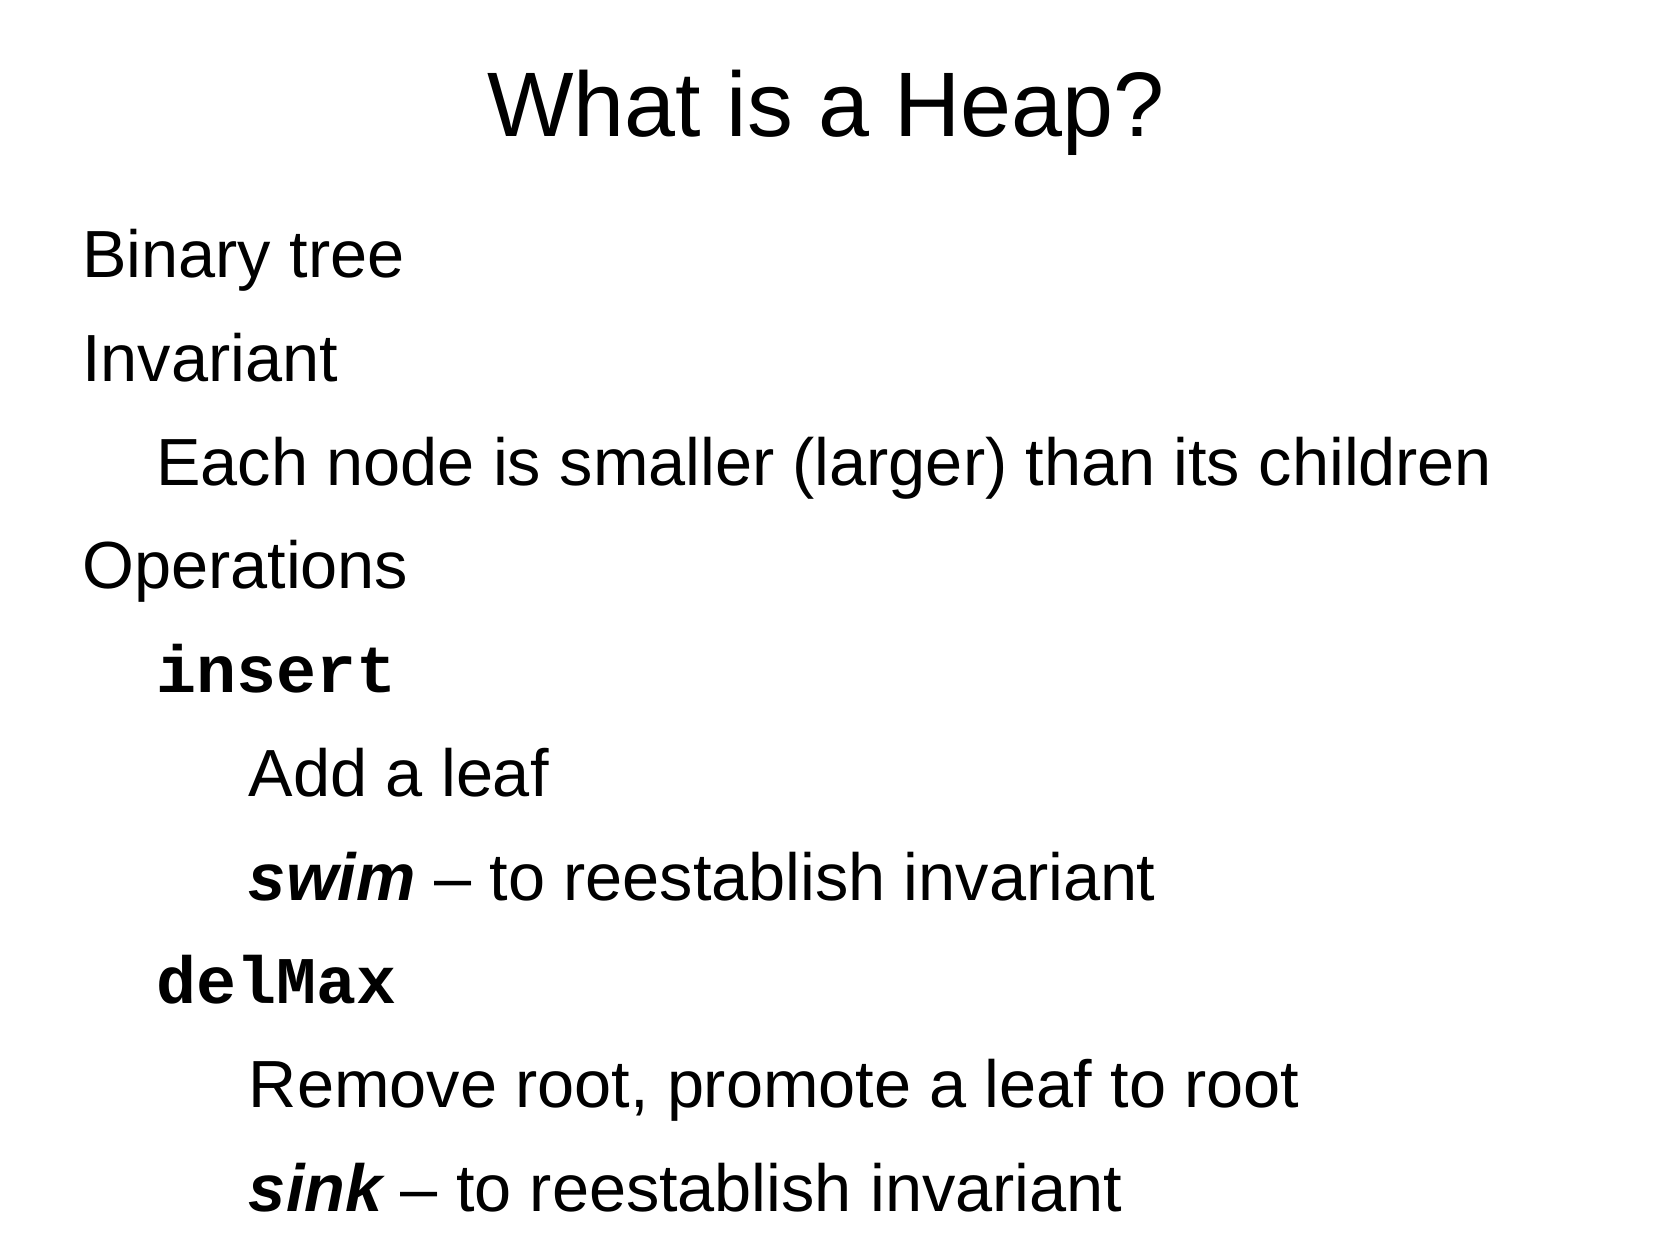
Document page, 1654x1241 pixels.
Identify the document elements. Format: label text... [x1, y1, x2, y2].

title What is a Heap? [82, 2, 1571, 209]
list Binary tree Invariant Each node is smaller (larger) than its children Operations insert Add a leaf swim – to reestablish invariant delMax Remove root, promote a leaf to root sink – to reestablish invariant [82, 213, 1571, 1227]
